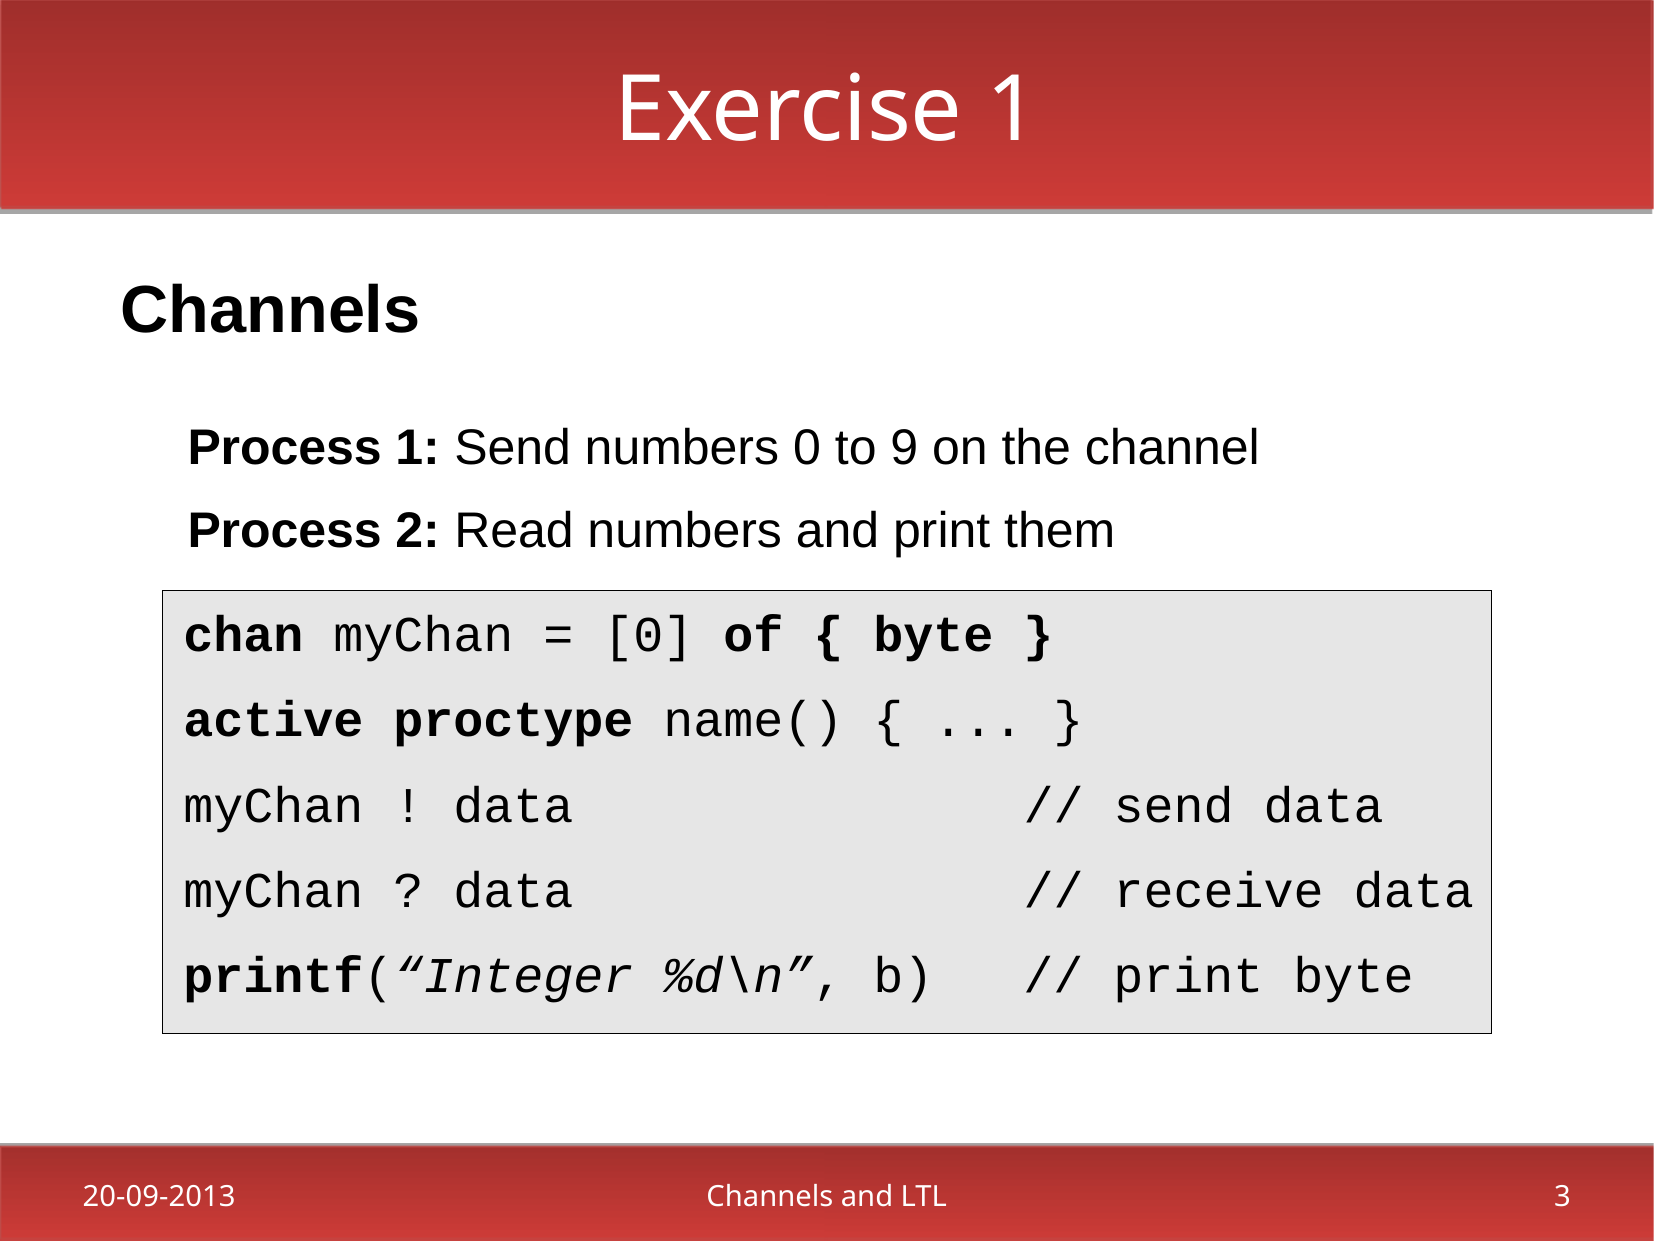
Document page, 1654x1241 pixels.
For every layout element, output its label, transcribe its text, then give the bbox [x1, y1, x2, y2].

picture [0, 0, 1654, 214]
picture [0, 1143, 1654, 1241]
text_box Channels [105, 264, 437, 354]
title Exercise 1 [59, 31, 1595, 178]
text_box Process 1: Send numbers 0 to 9 on the channel Process 2: Read numbers and print them [172, 383, 1276, 539]
text_box chan myChan = [0] of { byte } active proctype name() { ... } myChan ! data // send data myChan ? data // receive data printf(“Integer %d\n”, b) // print byte [162, 590, 1492, 1034]
